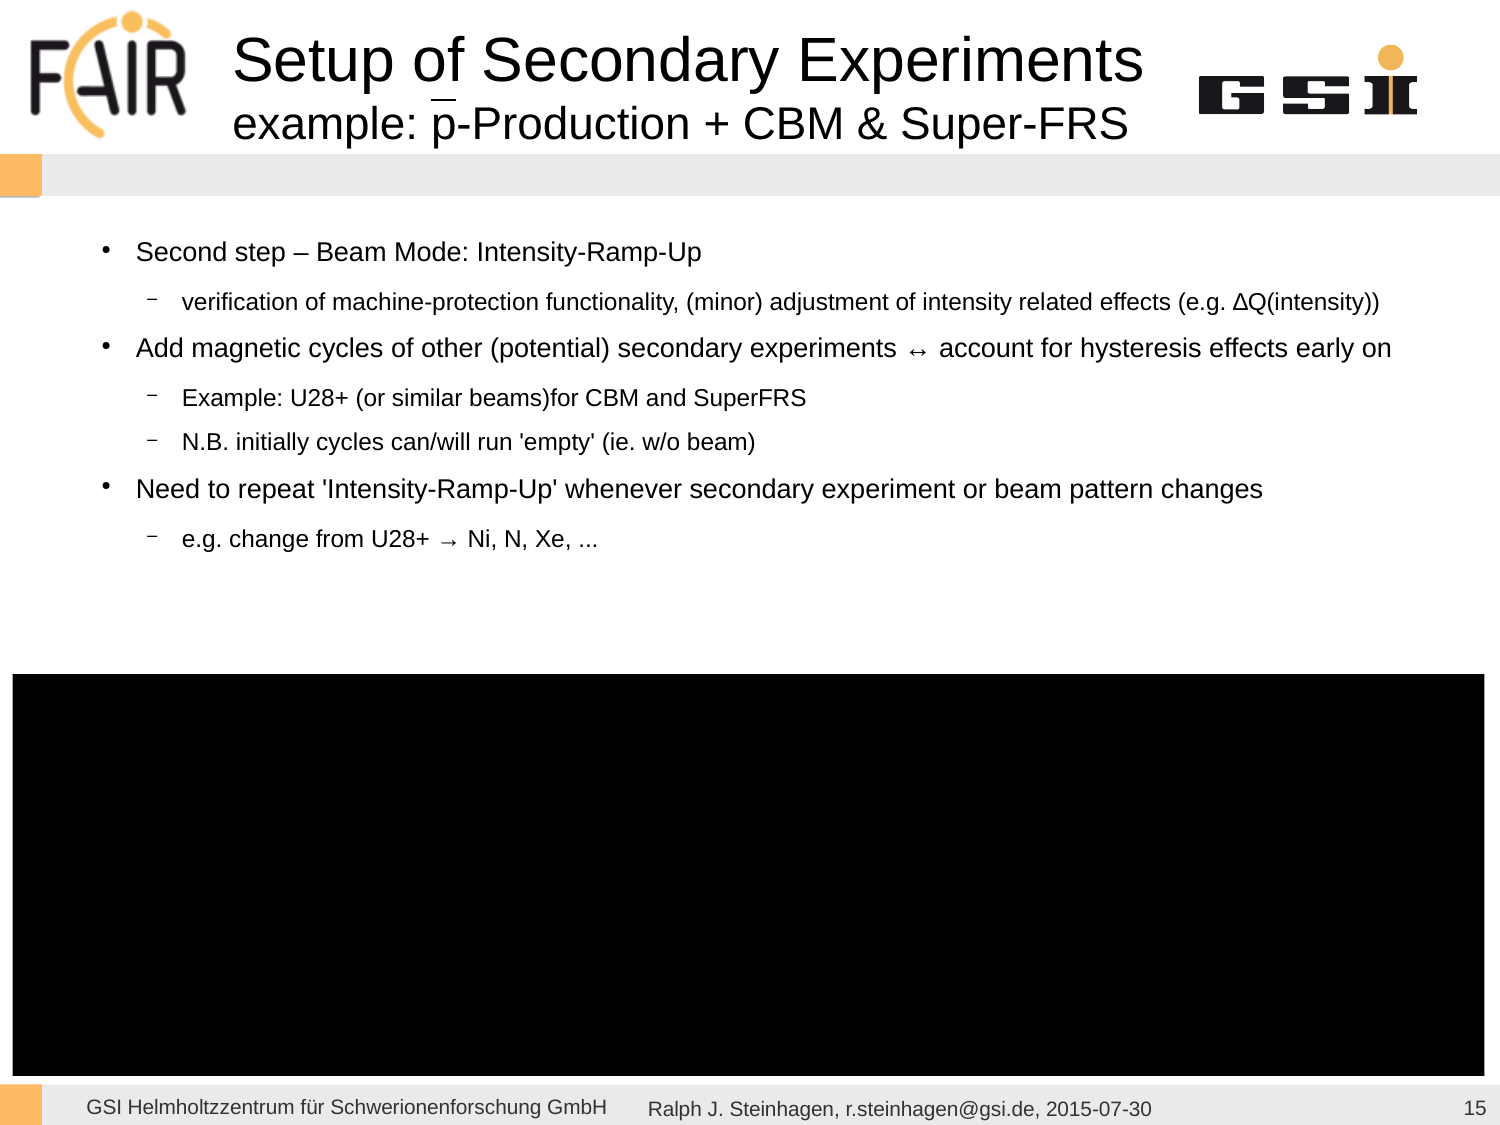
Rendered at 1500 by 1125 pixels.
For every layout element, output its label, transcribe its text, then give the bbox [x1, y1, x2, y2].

picture [12, 674, 1485, 1076]
list Second step – Beam Mode: Intensity-Ramp-Up verification of machine-protection functionality, (minor) adjustment of intensity related effects (e.g. ∆Q(intensity)) Add magnetic cycles of other (potential) secondary experiments ↔ account for hysteresis effects early on Example: U28+ (or similar beams)for CBM and SuperFRS N.B. initially cycles can/will run 'empty' (ie. w/o beam) Need to repeat 'Intensity-Ramp-Up' whenever secondary experiment or beam pattern changes e.g. change from U28+ → Ni, N, Xe, ... [75, 226, 1425, 602]
picture [1197, 42, 1419, 117]
picture [30, 9, 187, 141]
title Setup of Secondary Experiments example: p-Production + CBM & Super-FRS [217, 20, 1197, 147]
